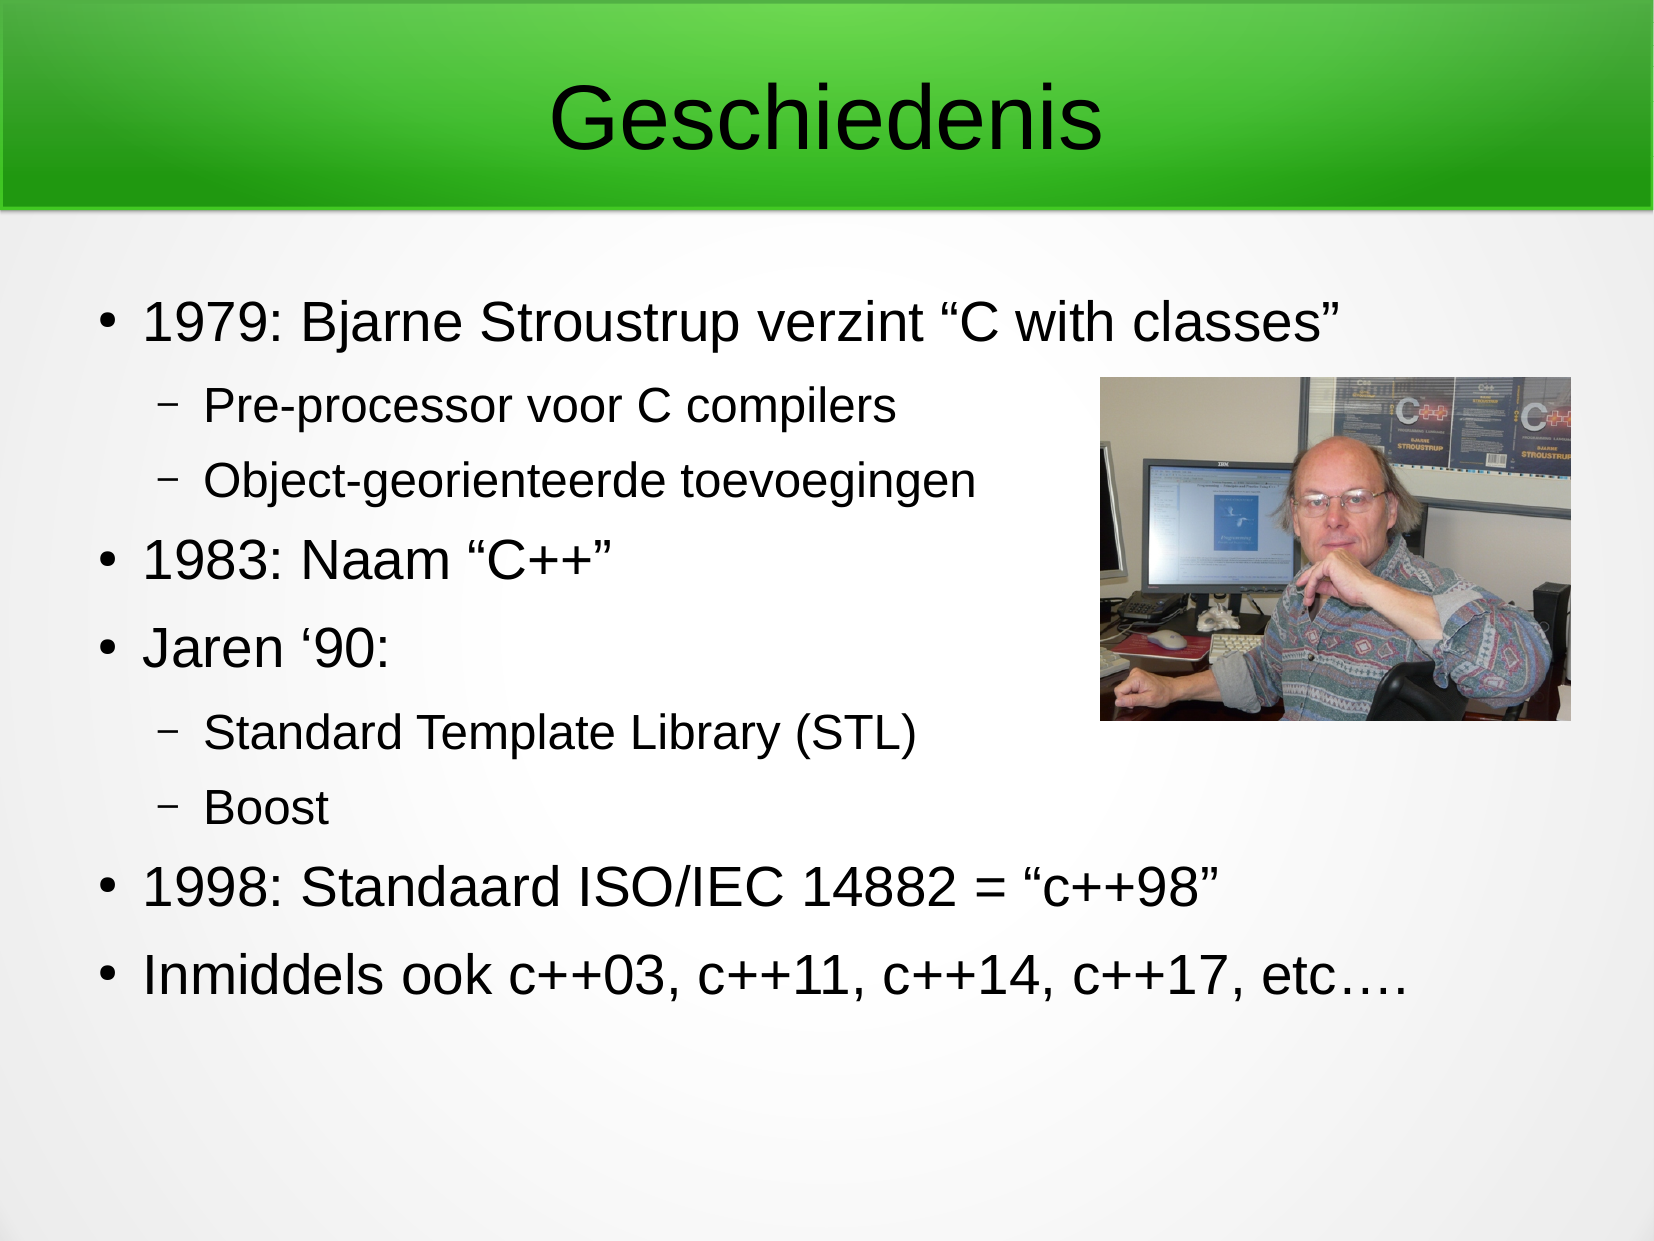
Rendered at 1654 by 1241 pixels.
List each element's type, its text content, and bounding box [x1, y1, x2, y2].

picture [1100, 377, 1571, 721]
title Geschiedenis [82, 47, 1571, 189]
list 1979: Bjarne Stroustrup verzint “C with classes” Pre-processor voor C compilers Object-georienteerde toevoegingen 1983: Naam “C++” Jaren ‘90: Standard Template Library (STL) Boost 1998: Standaard ISO/IEC 14882 = “c++98” Inmiddels ook c++03, c++11, c++14, c++17, etc…. [82, 290, 1571, 1010]
